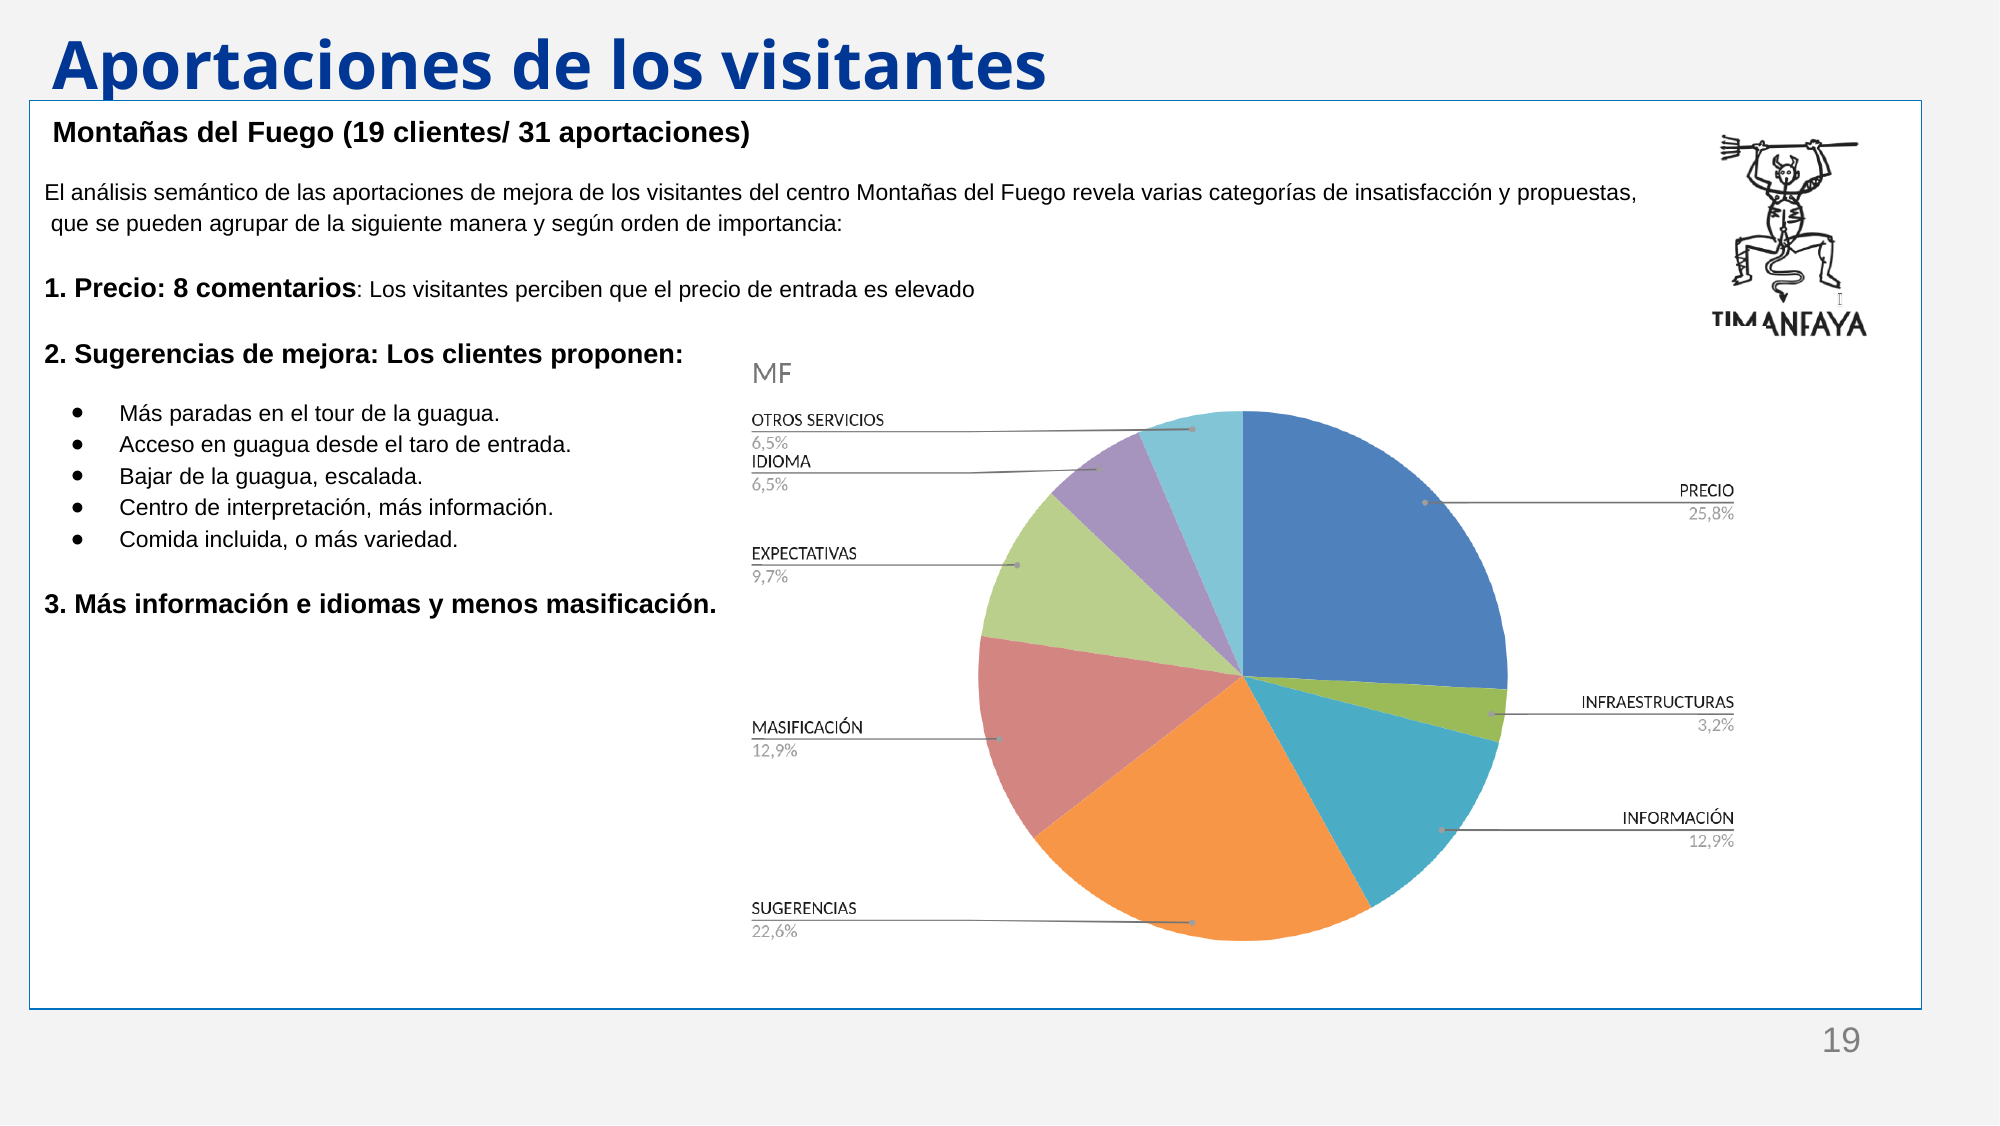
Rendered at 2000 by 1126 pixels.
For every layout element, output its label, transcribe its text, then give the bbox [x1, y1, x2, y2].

text_box Montañas del Fuego (19 clientes/ 31 aportaciones) El análisis semántico de las aportaciones de mejora de los visitantes del centro Montañas del Fuego revela varias categorías de insatisfacción y propuestas, que se pueden agrupar de la siguiente manera y según orden de importancia: 1. Precio: 8 comentarios: Los visitantes perciben que el precio de entrada es elevado 2. Sugerencias de mejora: Los clientes proponen: Más paradas en el tour de la guagua. Acceso en guagua desde el taro de entrada. Bajar de la guagua, escalada. Centro de interpretación, más información. Comida incluida, o más variedad. 3. Más información e idiomas y menos masificación. [29, 100, 1922, 1009]
text_box Aportaciones de los visitantes [52, 0, 1945, 126]
slide_number <number> [1412, 1008, 1880, 1069]
picture [719, 125, 1880, 973]
